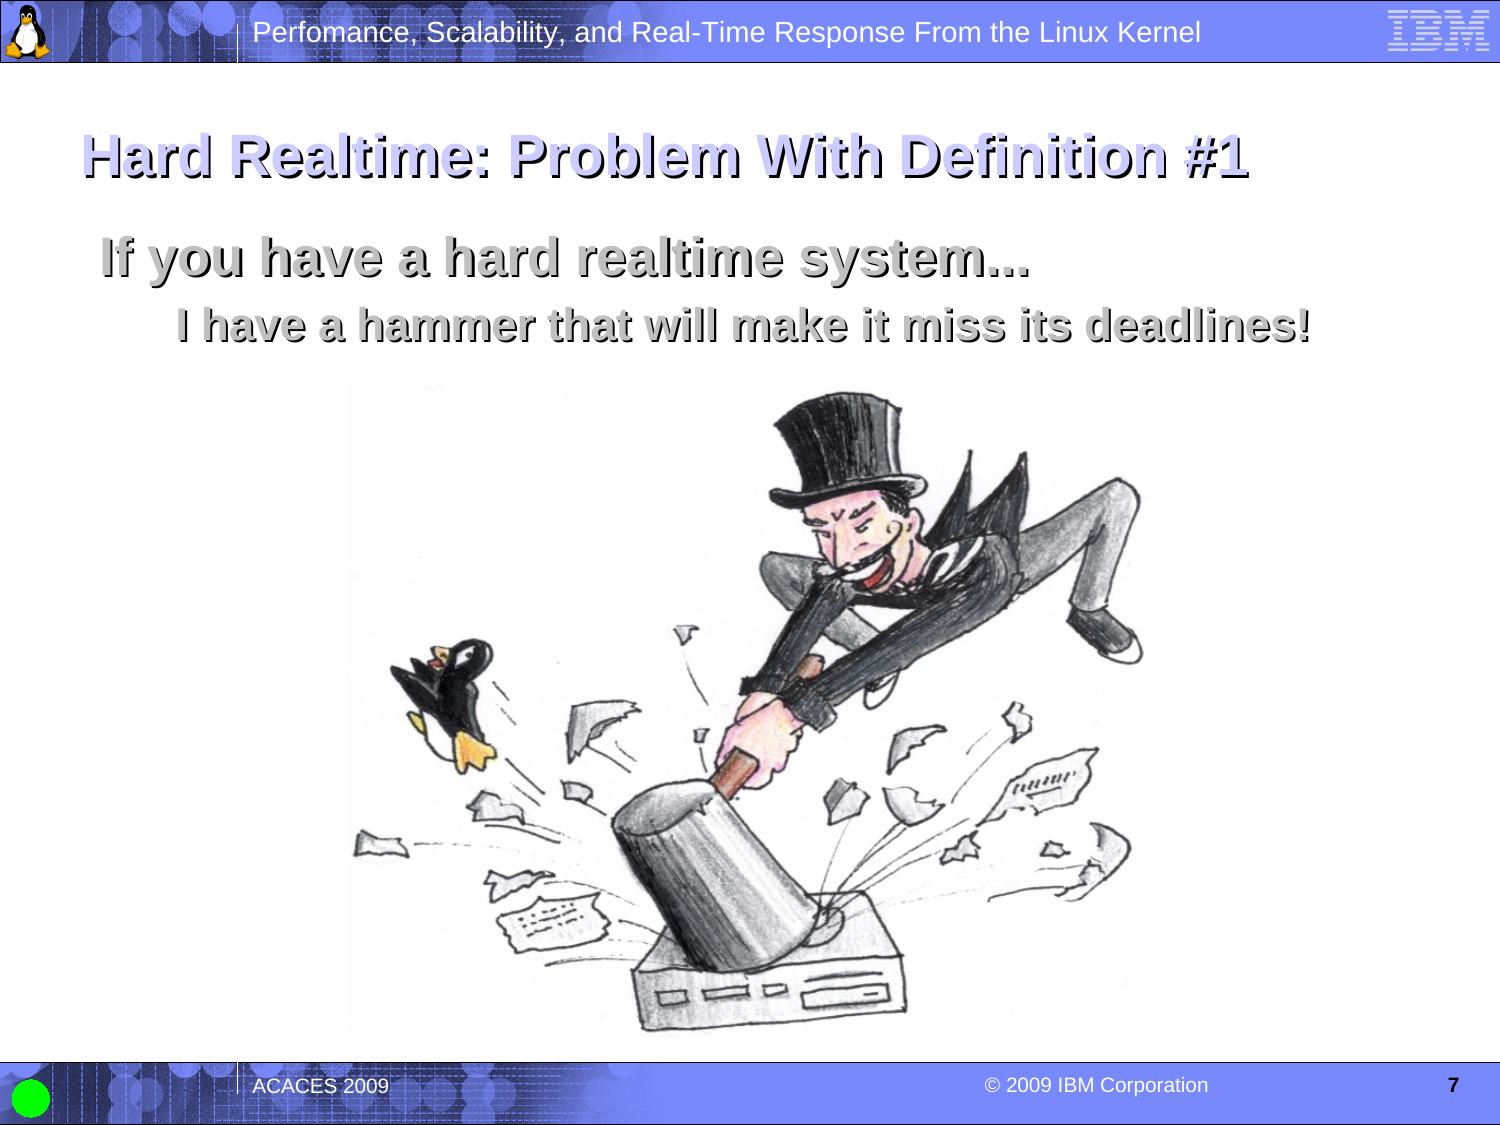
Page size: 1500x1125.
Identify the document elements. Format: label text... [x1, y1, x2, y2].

picture [1, 1, 1500, 62]
list If you have a hard realtime system... I have a hammer that will make it miss its deadlines! [99, 226, 1389, 957]
picture [346, 382, 1154, 1039]
title Hard Realtime: Problem With Definition #1 [79, 124, 1433, 192]
picture [0, 1063, 1500, 1124]
text_box [11, 1079, 50, 1118]
